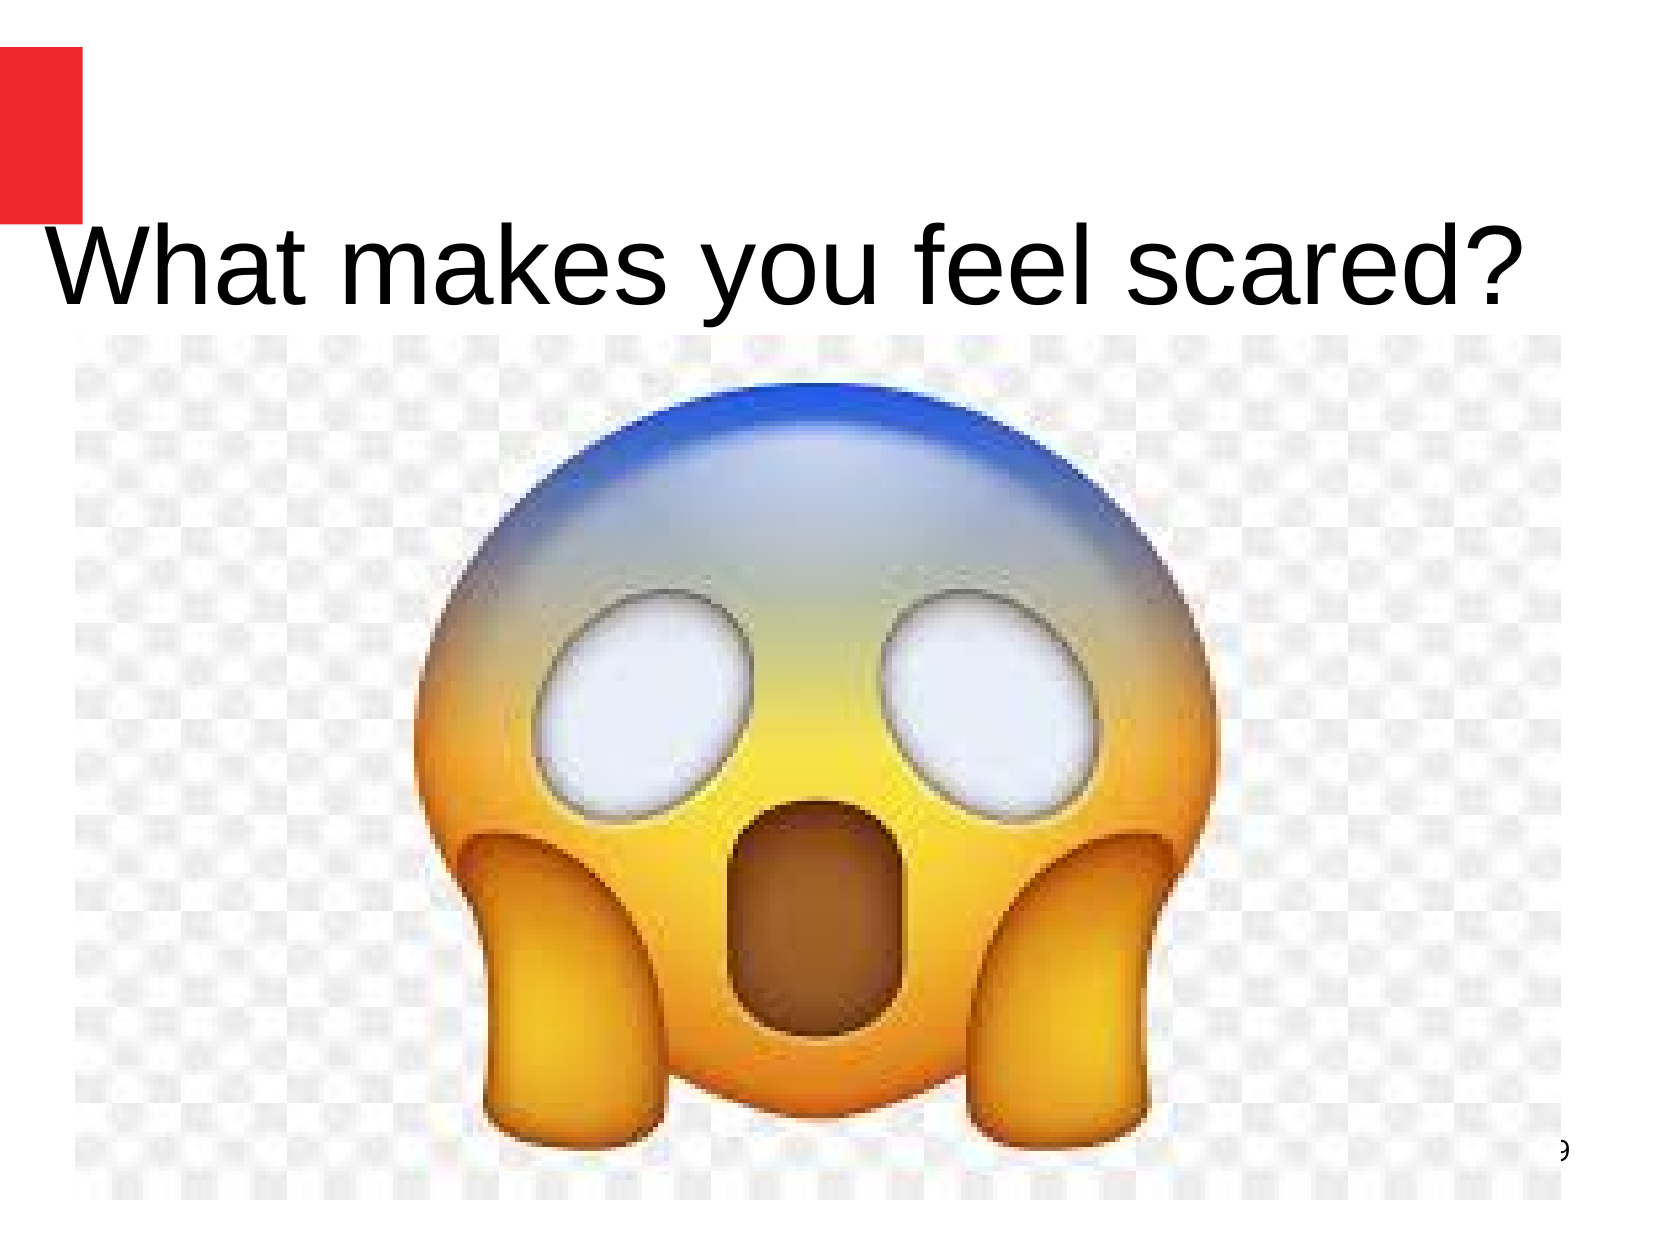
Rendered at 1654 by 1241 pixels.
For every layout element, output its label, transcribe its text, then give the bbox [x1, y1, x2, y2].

picture [75, 335, 1561, 1200]
text_box What makes you feel scared? [30, 195, 1635, 336]
